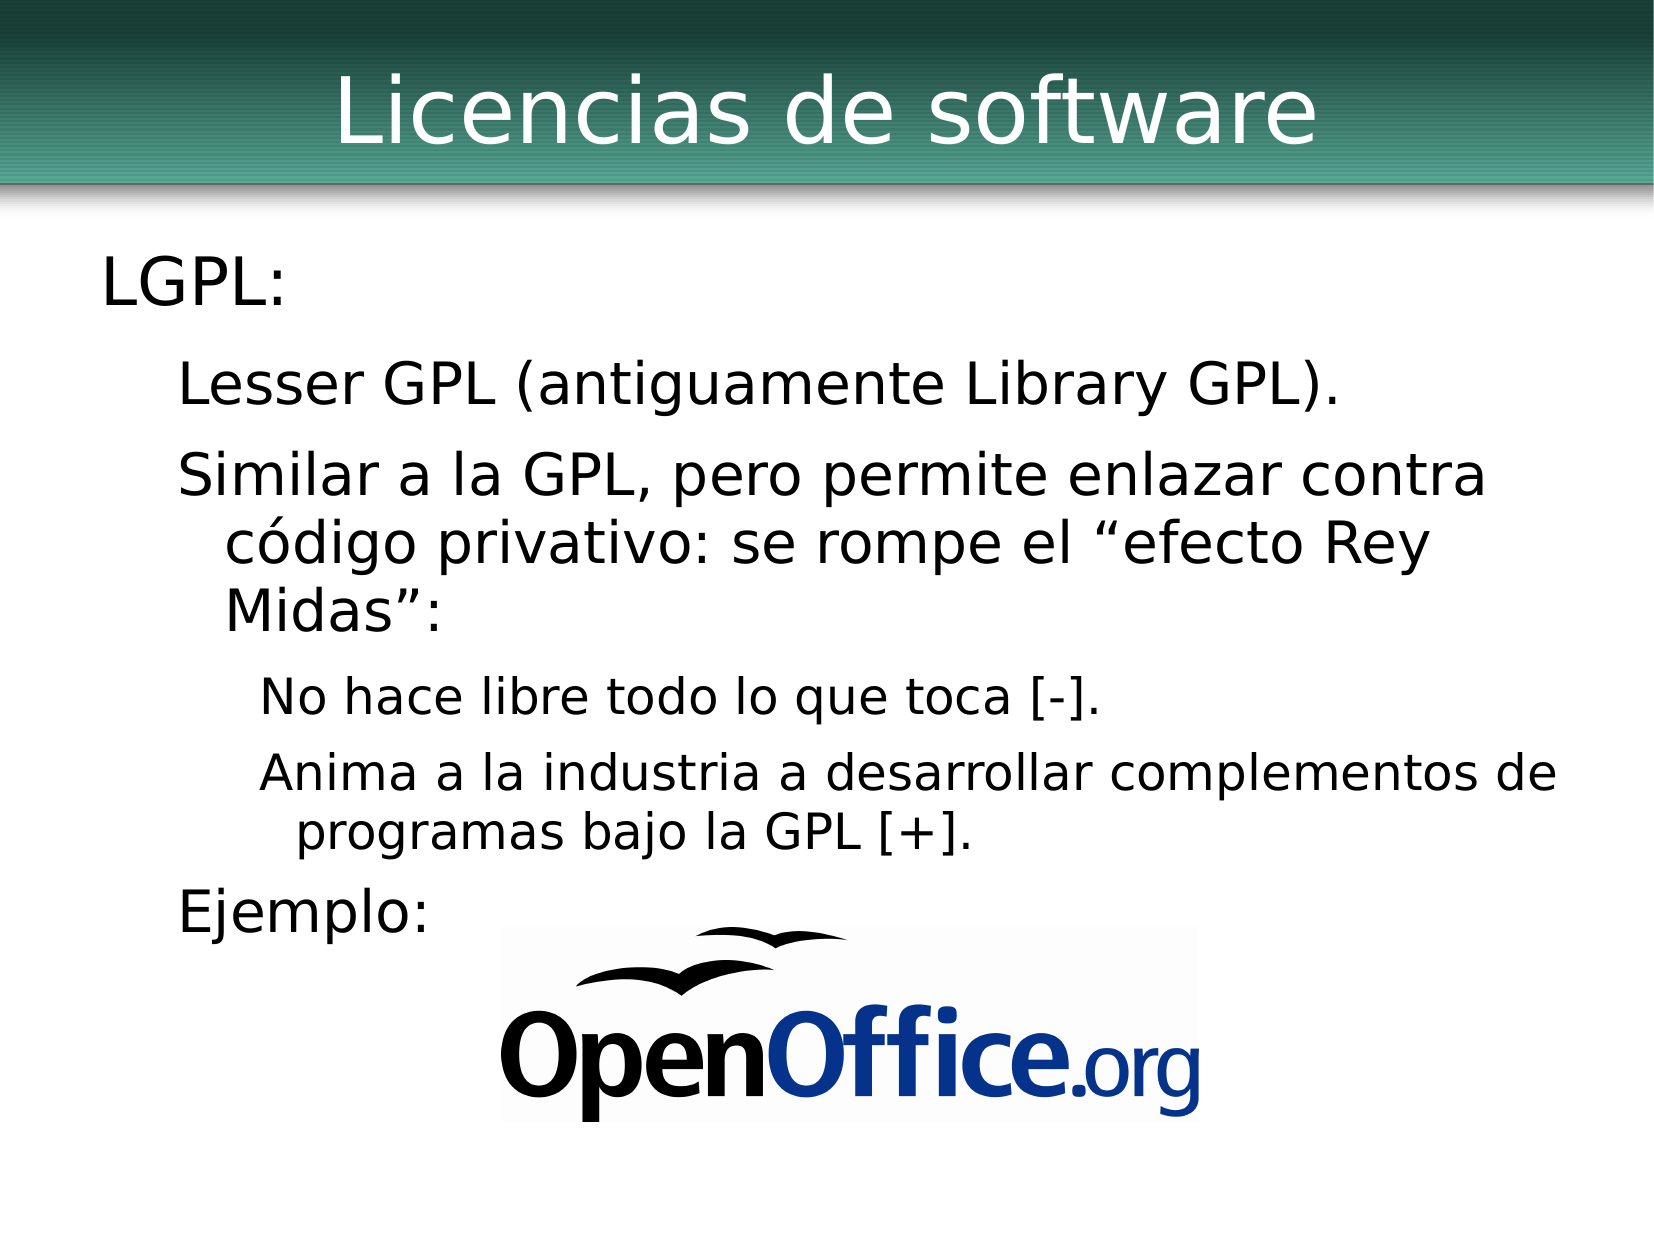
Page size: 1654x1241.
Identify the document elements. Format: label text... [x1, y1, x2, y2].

picture [501, 927, 1199, 1123]
list LGPL: Lesser GPL (antiguamente Library GPL). Similar a la GPL, pero permite enlazar contra código privativo: se rompe el “efecto Rey Midas”: No hace libre todo lo que toca [-]. Anima a la industria a desarrollar complementos de programas bajo la GPL [+]. Ejemplo: [82, 242, 1571, 1047]
picture [0, 0, 1654, 225]
title Licencias de software [82, 15, 1571, 208]
